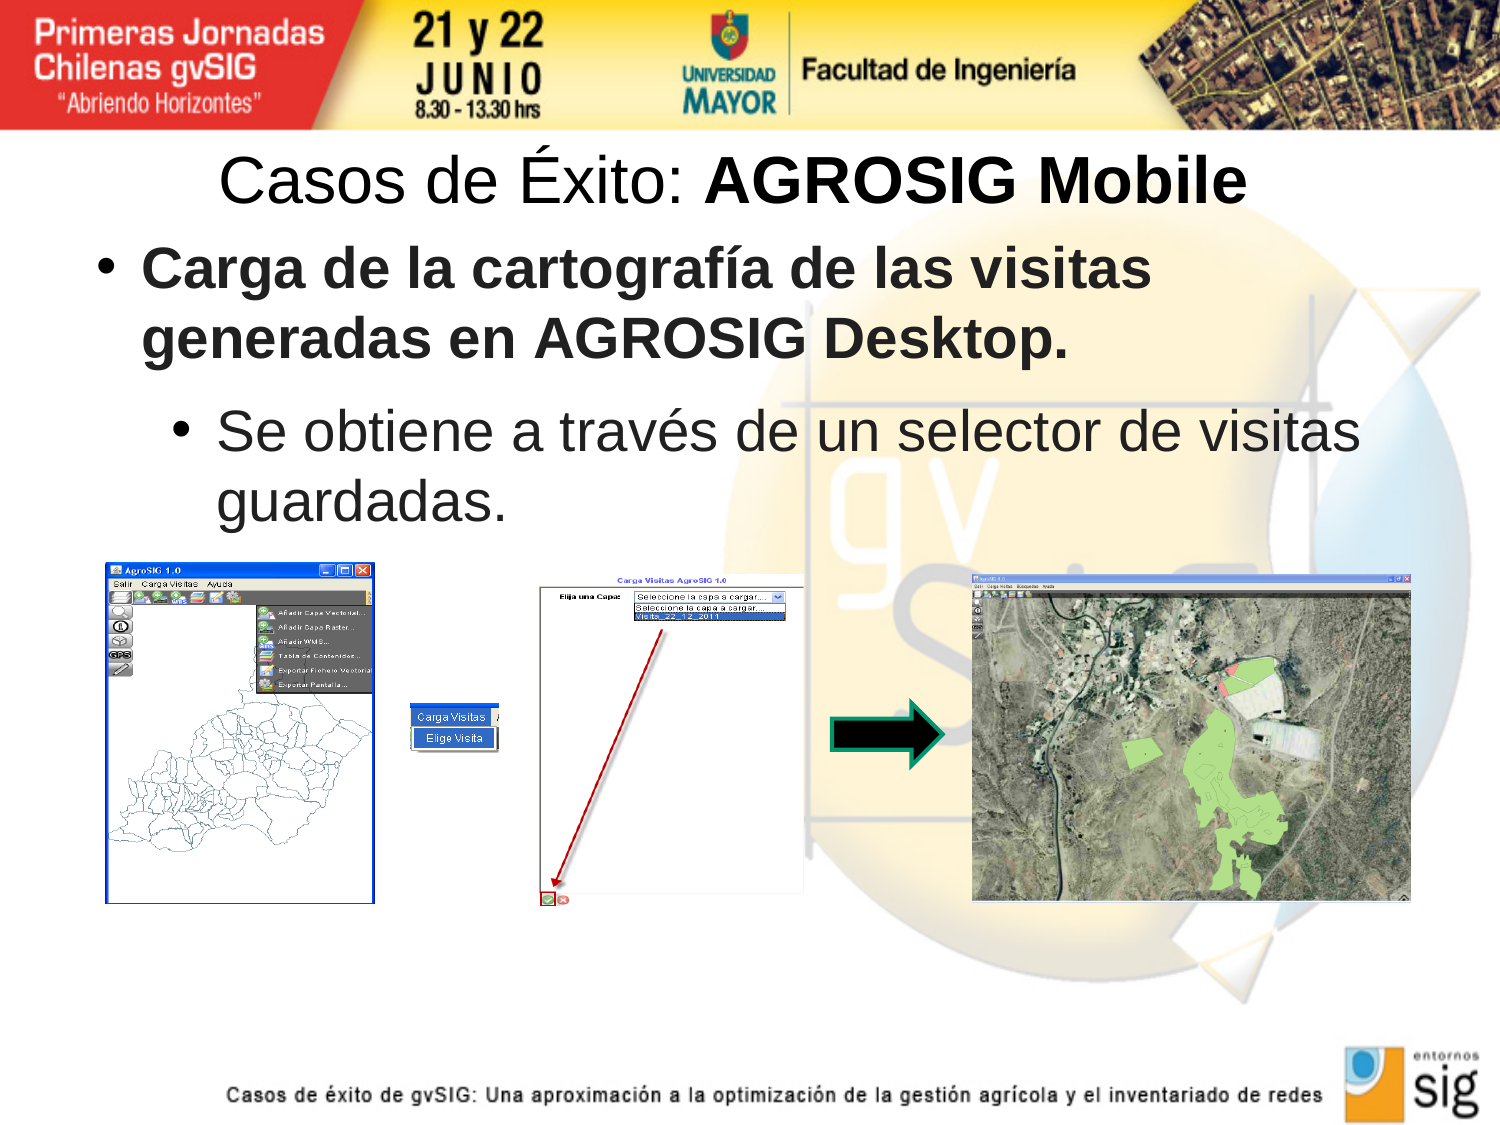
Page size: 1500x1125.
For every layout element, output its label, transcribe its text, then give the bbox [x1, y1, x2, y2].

picture [0, 0, 1500, 1125]
list Carga de la cartografía de las visitas generadas en AGROSIG Desktop. Se obtiene a través de un selector de visitas guardadas. [70, 222, 1425, 898]
title Casos de Éxito: AGROSIG Mobile [58, 93, 1409, 261]
text_box [835, 712, 937, 756]
